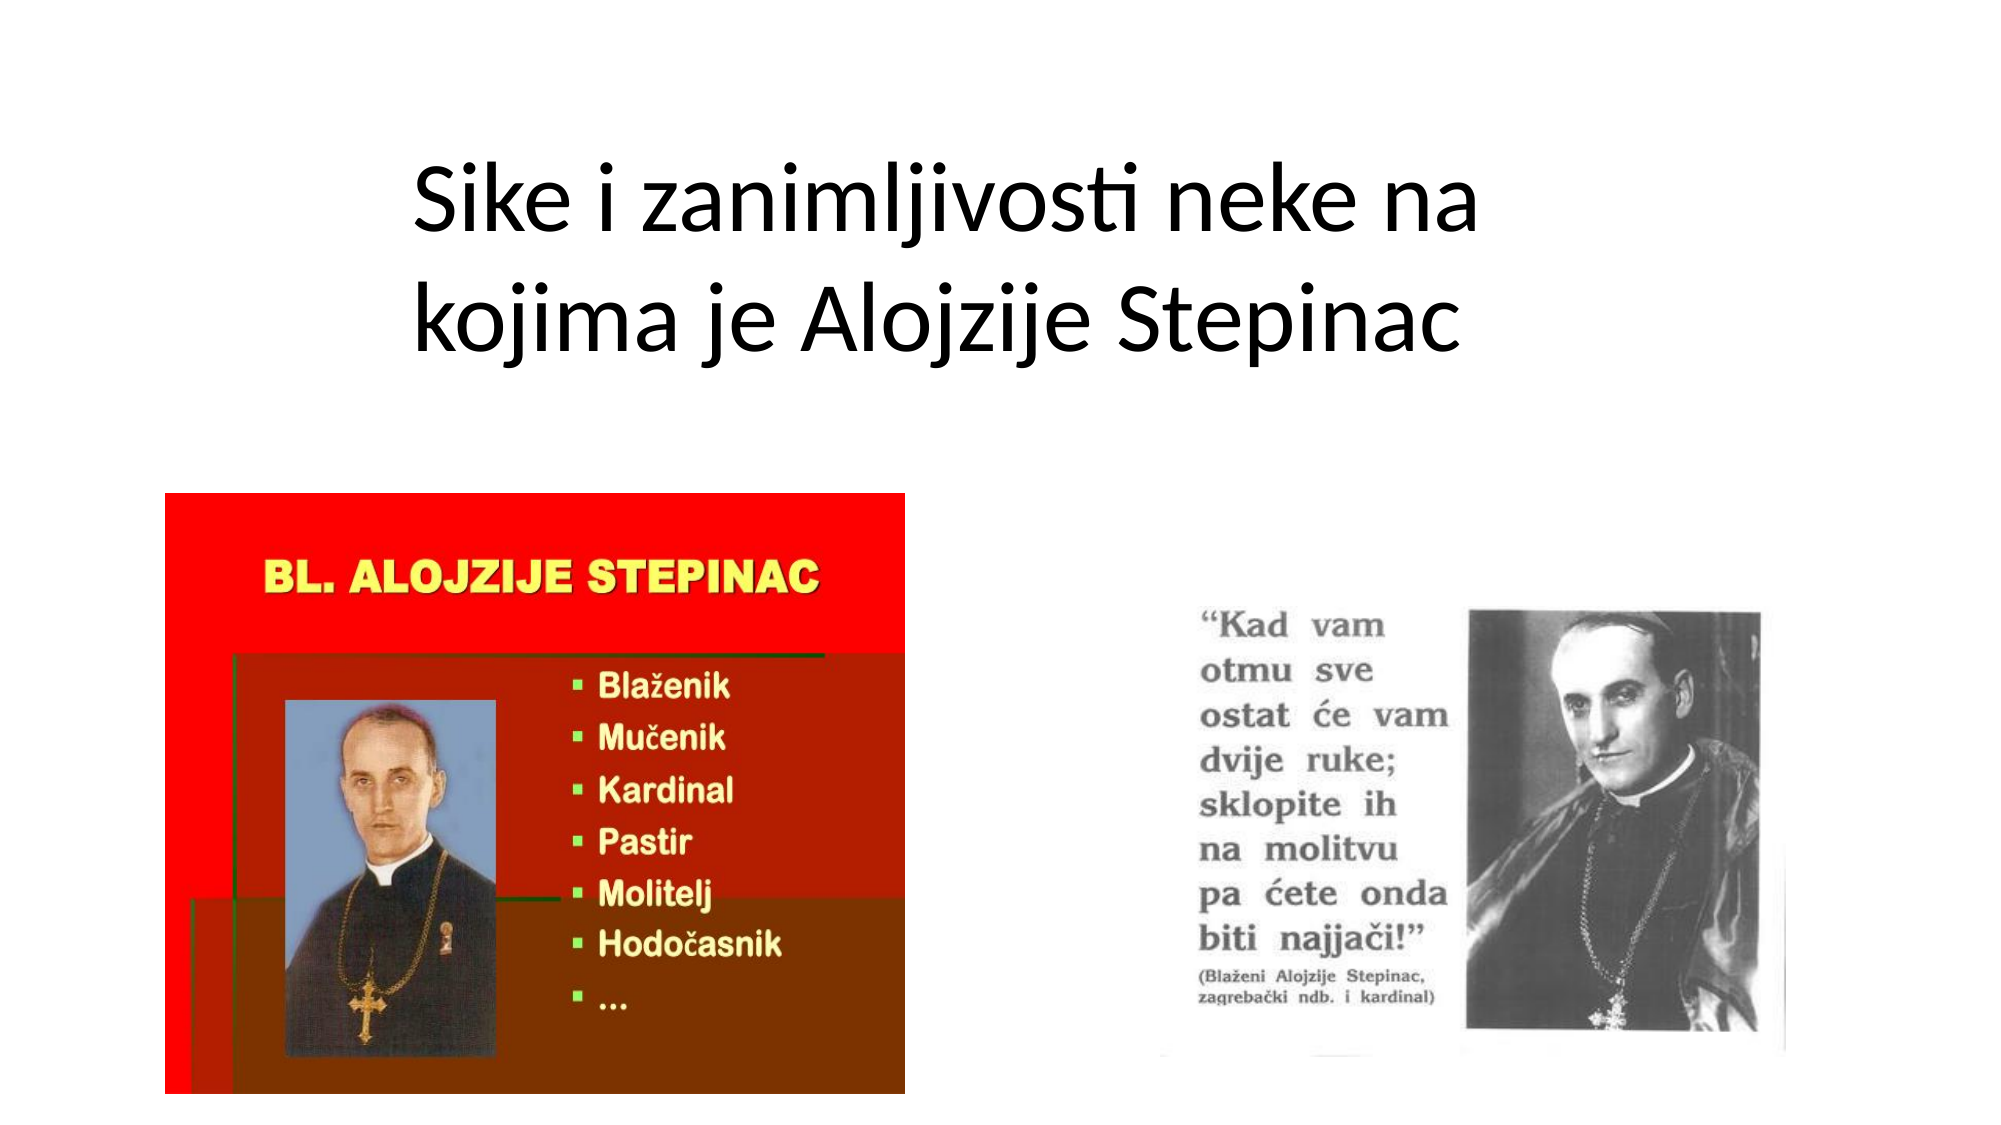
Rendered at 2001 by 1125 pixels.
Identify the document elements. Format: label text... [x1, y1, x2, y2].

picture [1160, 606, 1786, 1057]
picture [165, 493, 905, 1094]
text_box Sike i zanimljivosti neke na kojima je Alojzije Stepinac [397, 124, 1714, 382]
